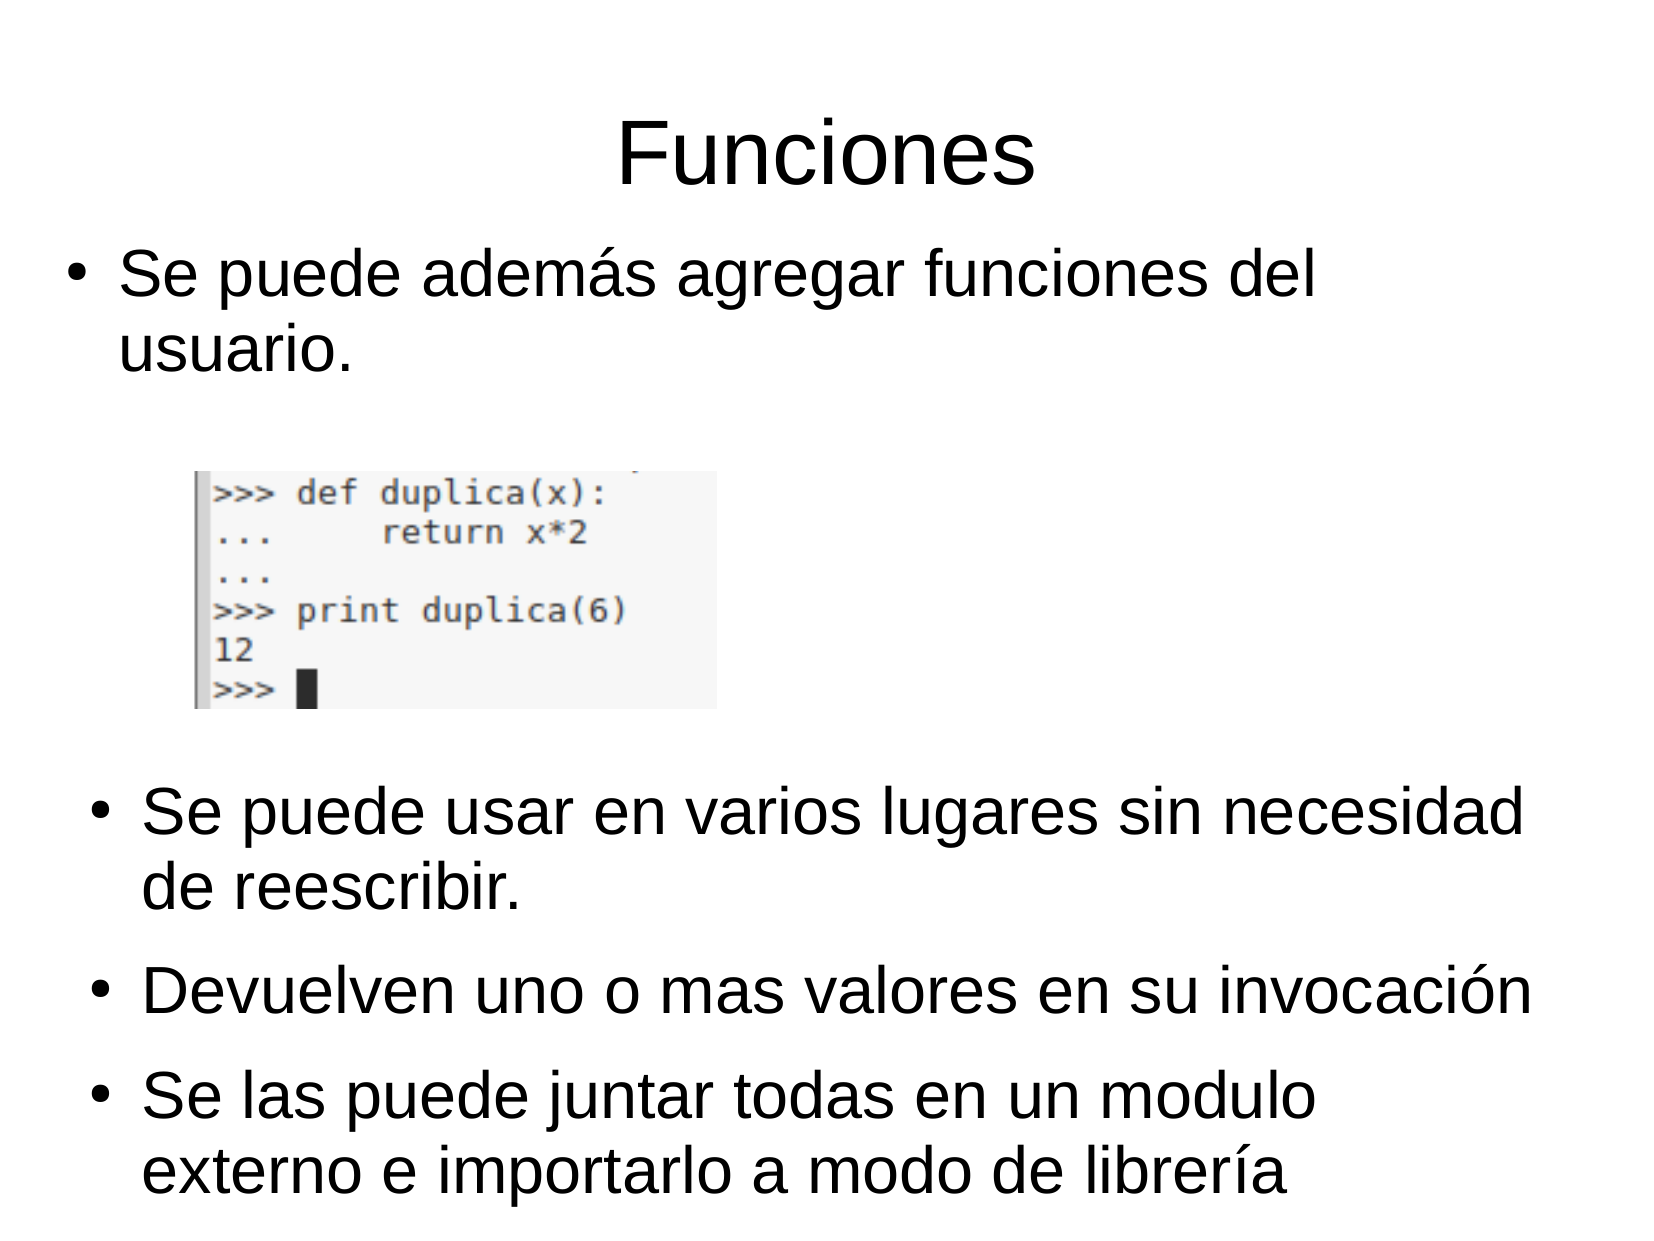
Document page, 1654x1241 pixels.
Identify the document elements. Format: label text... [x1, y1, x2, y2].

list Se puede además agregar funciones del usuario. [47, 236, 1536, 431]
picture [193, 471, 717, 709]
list Se puede usar en varios lugares sin necesidad de reescribir. Devuelven uno o mas valores en su invocación Se las puede juntar todas en un modulo externo e importarlo a modo de librería Dentro de la función, todo es local [70, 774, 1559, 1158]
title Funciones [82, 49, 1571, 257]
